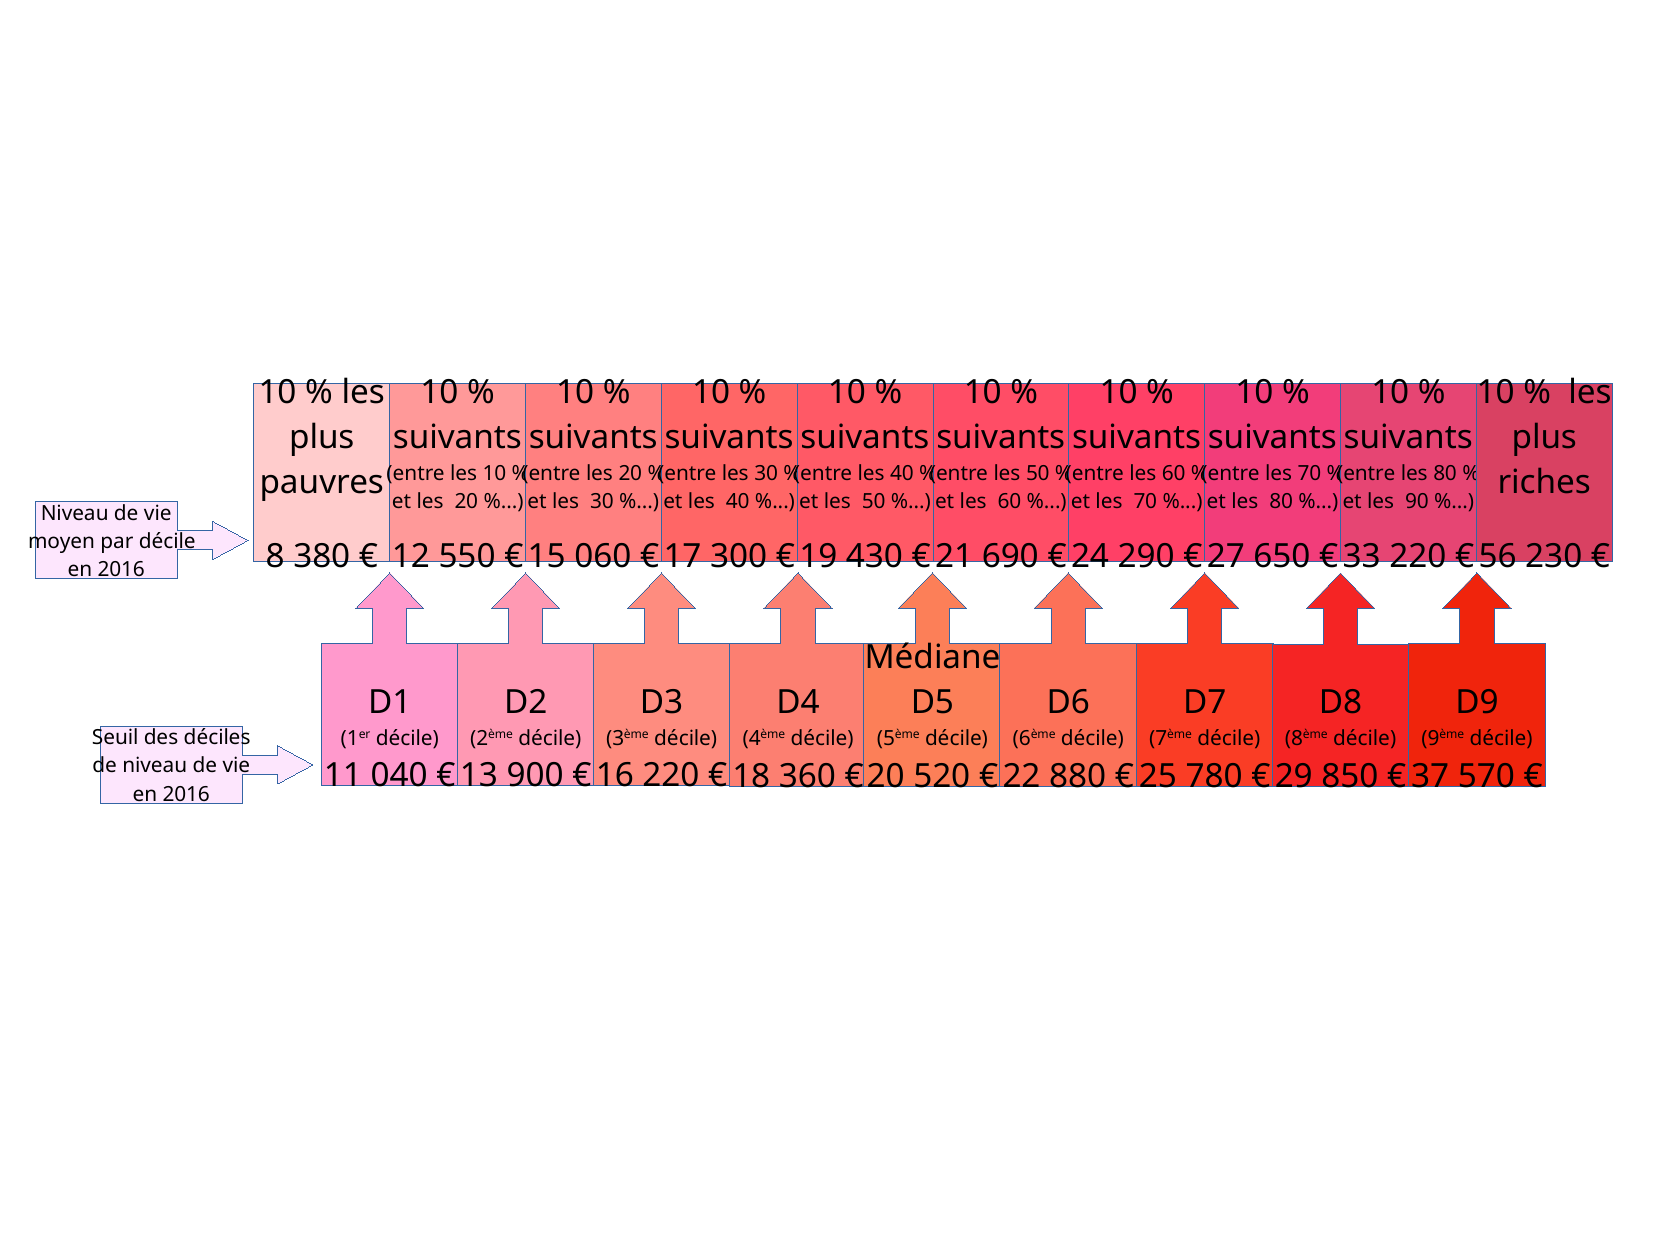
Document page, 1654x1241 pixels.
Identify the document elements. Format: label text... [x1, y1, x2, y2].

text_box D2 (2ème décile) 13 900 € [457, 572, 593, 786]
text_box 10 % suivants (entre les 30 % et les 40 %...) 17 300 € [661, 383, 797, 562]
text_box 10 % les plus pauvres 8 380 € [253, 383, 389, 562]
text_box 10 % les plus riches 56 230 € [1476, 383, 1613, 562]
text_box 10 % suivants (entre les 40 % et les 50 %...) 19 430 € [797, 383, 933, 562]
text_box D6 (6ème décile) 22 880 € [999, 572, 1136, 787]
text_box 10 % suivants (entre les 70 % et les 80 %...) 27 650 € [1204, 383, 1340, 562]
text_box Seuil des déciles de niveau de vie en 2016 [100, 726, 313, 804]
text_box D8 (8ème décile) 29 850 € [1272, 573, 1408, 787]
text_box 10 % suivants (entre les 50 % et les 60 %...) 21 690 € [933, 383, 1068, 562]
text_box 10 % suivants (entre les 10 % et les 20 %...) 12 550 € [389, 383, 525, 562]
text_box D7 (7ème décile) 25 780 € [1136, 572, 1274, 787]
text_box Médiane D5 (5ème décile) 20 520 € [863, 572, 999, 787]
text_box 10 % suivants (entre les 20 % et les 30 %...) 15 060 € [525, 383, 661, 562]
text_box 10 % suivants (entre les 80 % et les 90 %...) 33 220 € [1340, 383, 1476, 562]
text_box D4 (4ème décile) 18 360 € [729, 572, 863, 787]
text_box D9 (9ème décile) 37 570 € [1408, 572, 1546, 787]
text_box Niveau de vie moyen par décile en 2016 [35, 501, 249, 579]
text_box 10 % suivants (entre les 60 % et les 70 %...) 24 290 € [1068, 383, 1204, 562]
text_box D1 (1er décile) 11 040 € [321, 572, 457, 786]
text_box D3 (3ème décile) 16 220 € [593, 572, 729, 786]
